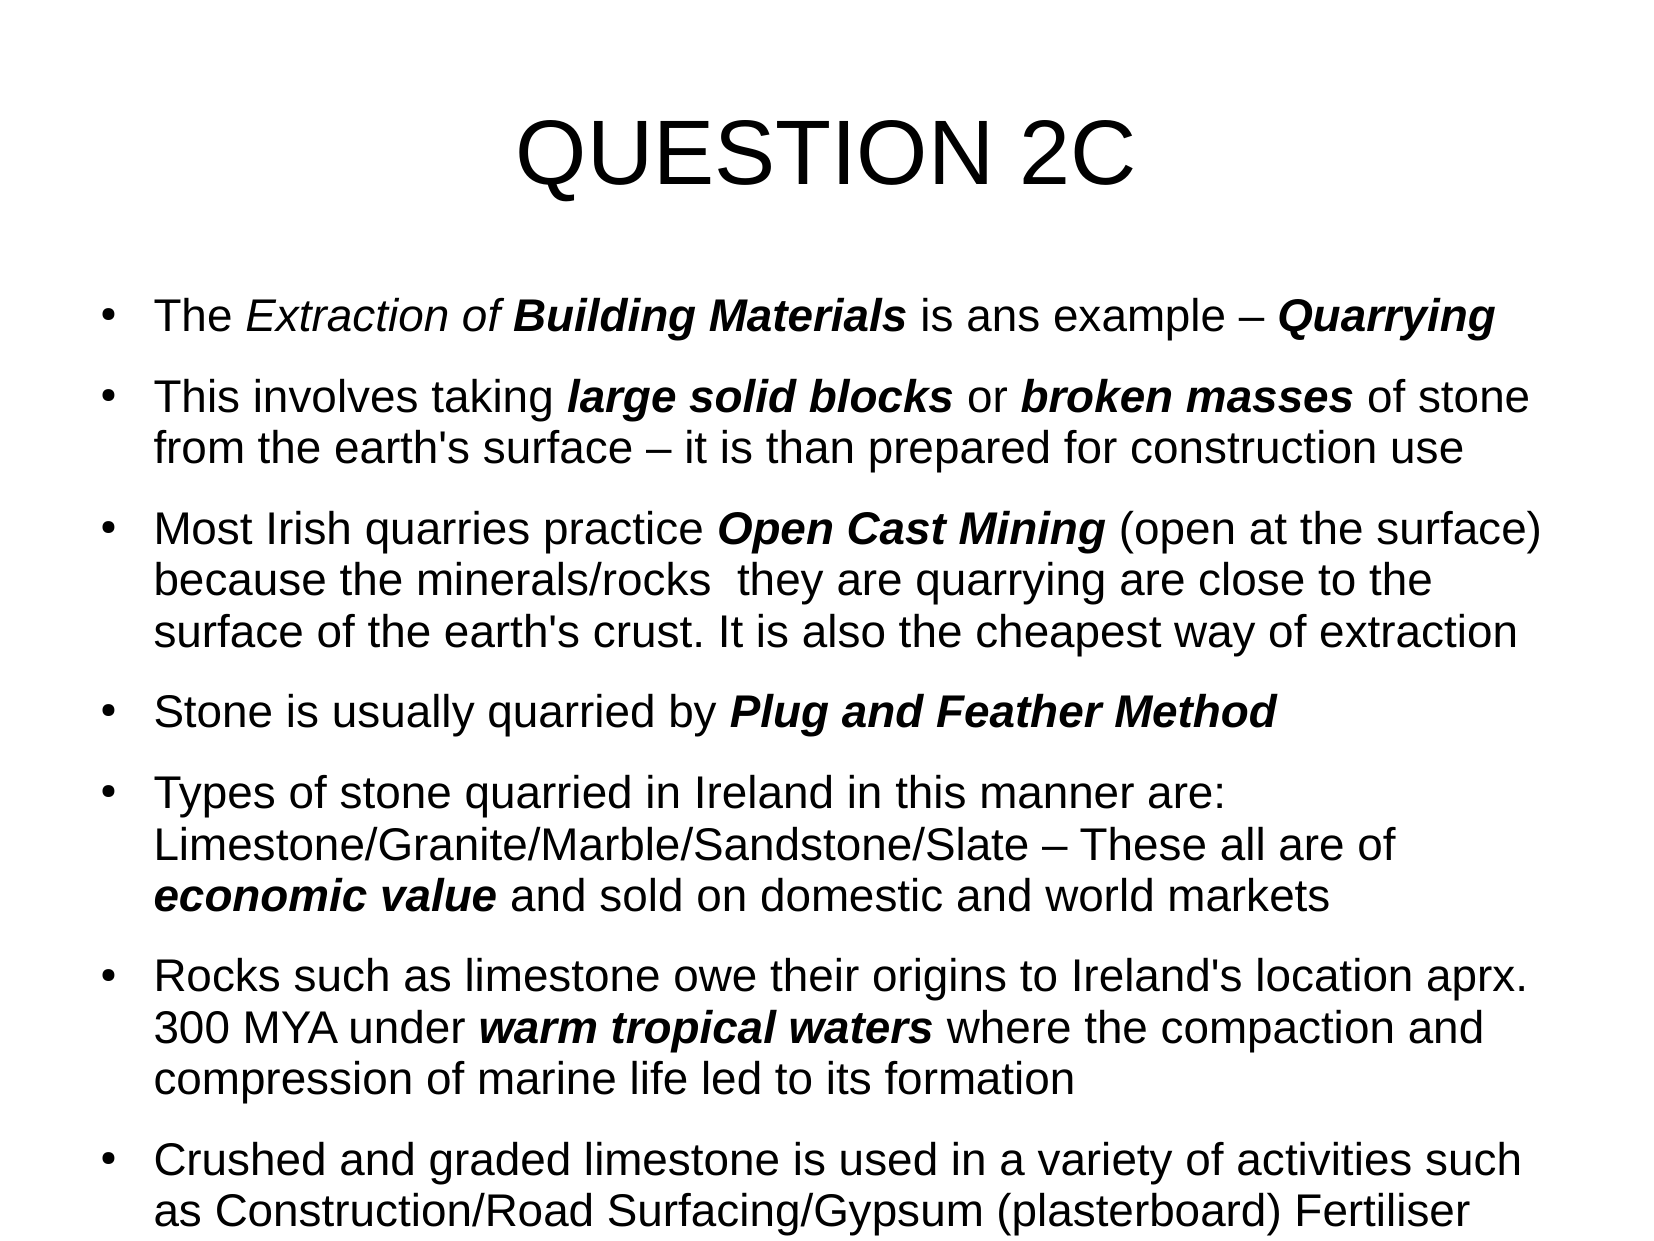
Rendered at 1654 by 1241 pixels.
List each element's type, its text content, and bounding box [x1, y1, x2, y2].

title QUESTION 2C [82, 56, 1571, 250]
list The Extraction of Building Materials is ans example – Quarrying This involves taking large solid blocks or broken masses of stone from the earth's surface – it is than prepared for construction use Most Irish quarries practice Open Cast Mining (open at the surface) because the minerals/rocks they are quarrying are close to the surface of the earth's crust. It is also the cheapest way of extraction Stone is usually quarried by Plug and Feather Method Types of stone quarried in Ireland in this manner are: Limestone/Granite/Marble/Sandstone/Slate – These all are of economic value and sold on domestic and world markets Rocks such as limestone owe their origins to Ireland's location aprx. 300 MYA under warm tropical waters where the compaction and compression of marine life led to its formation Crushed and graded limestone is used in a variety of activities such as Construction/Road Surfacing/Gypsum (plasterboard) Fertiliser [82, 290, 1571, 1239]
